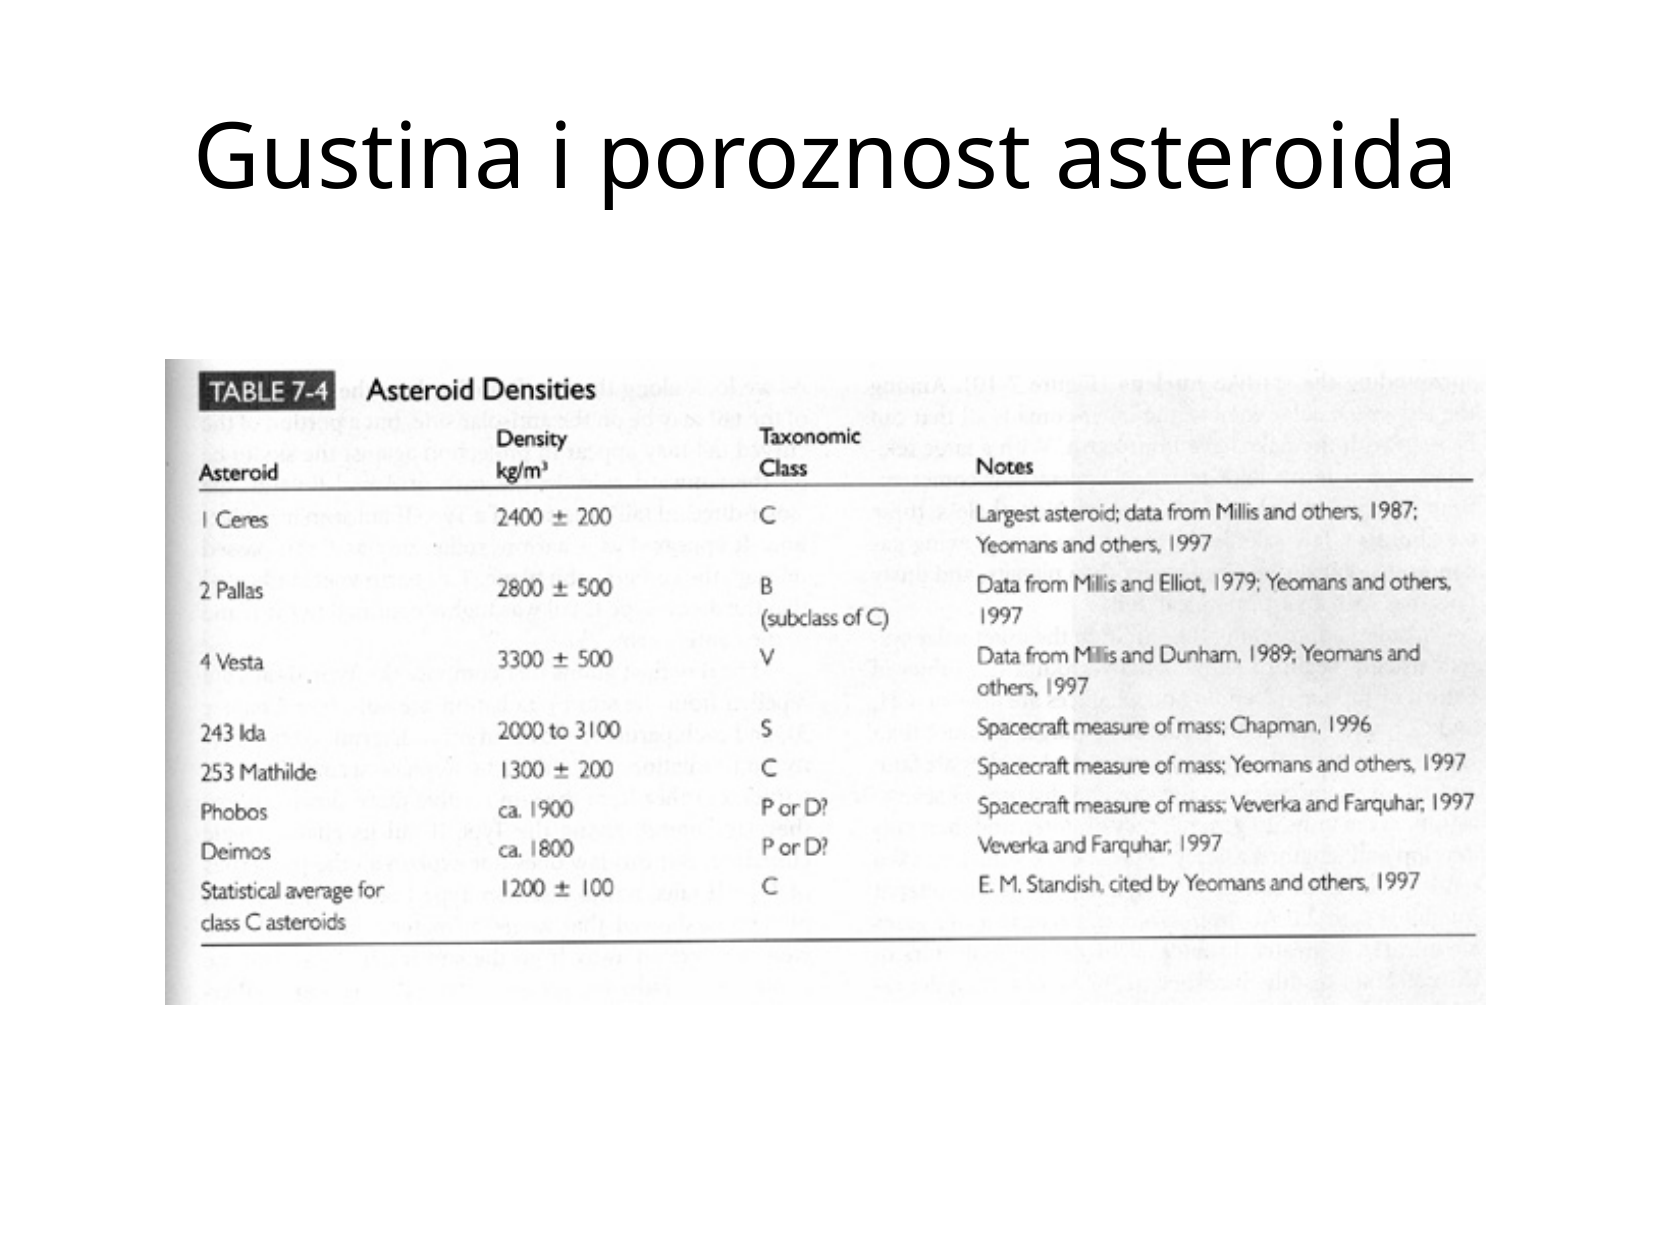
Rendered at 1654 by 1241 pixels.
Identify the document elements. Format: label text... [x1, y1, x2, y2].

picture [165, 359, 1486, 1006]
title Gustina i poroznost asteroida [82, 49, 1571, 257]
